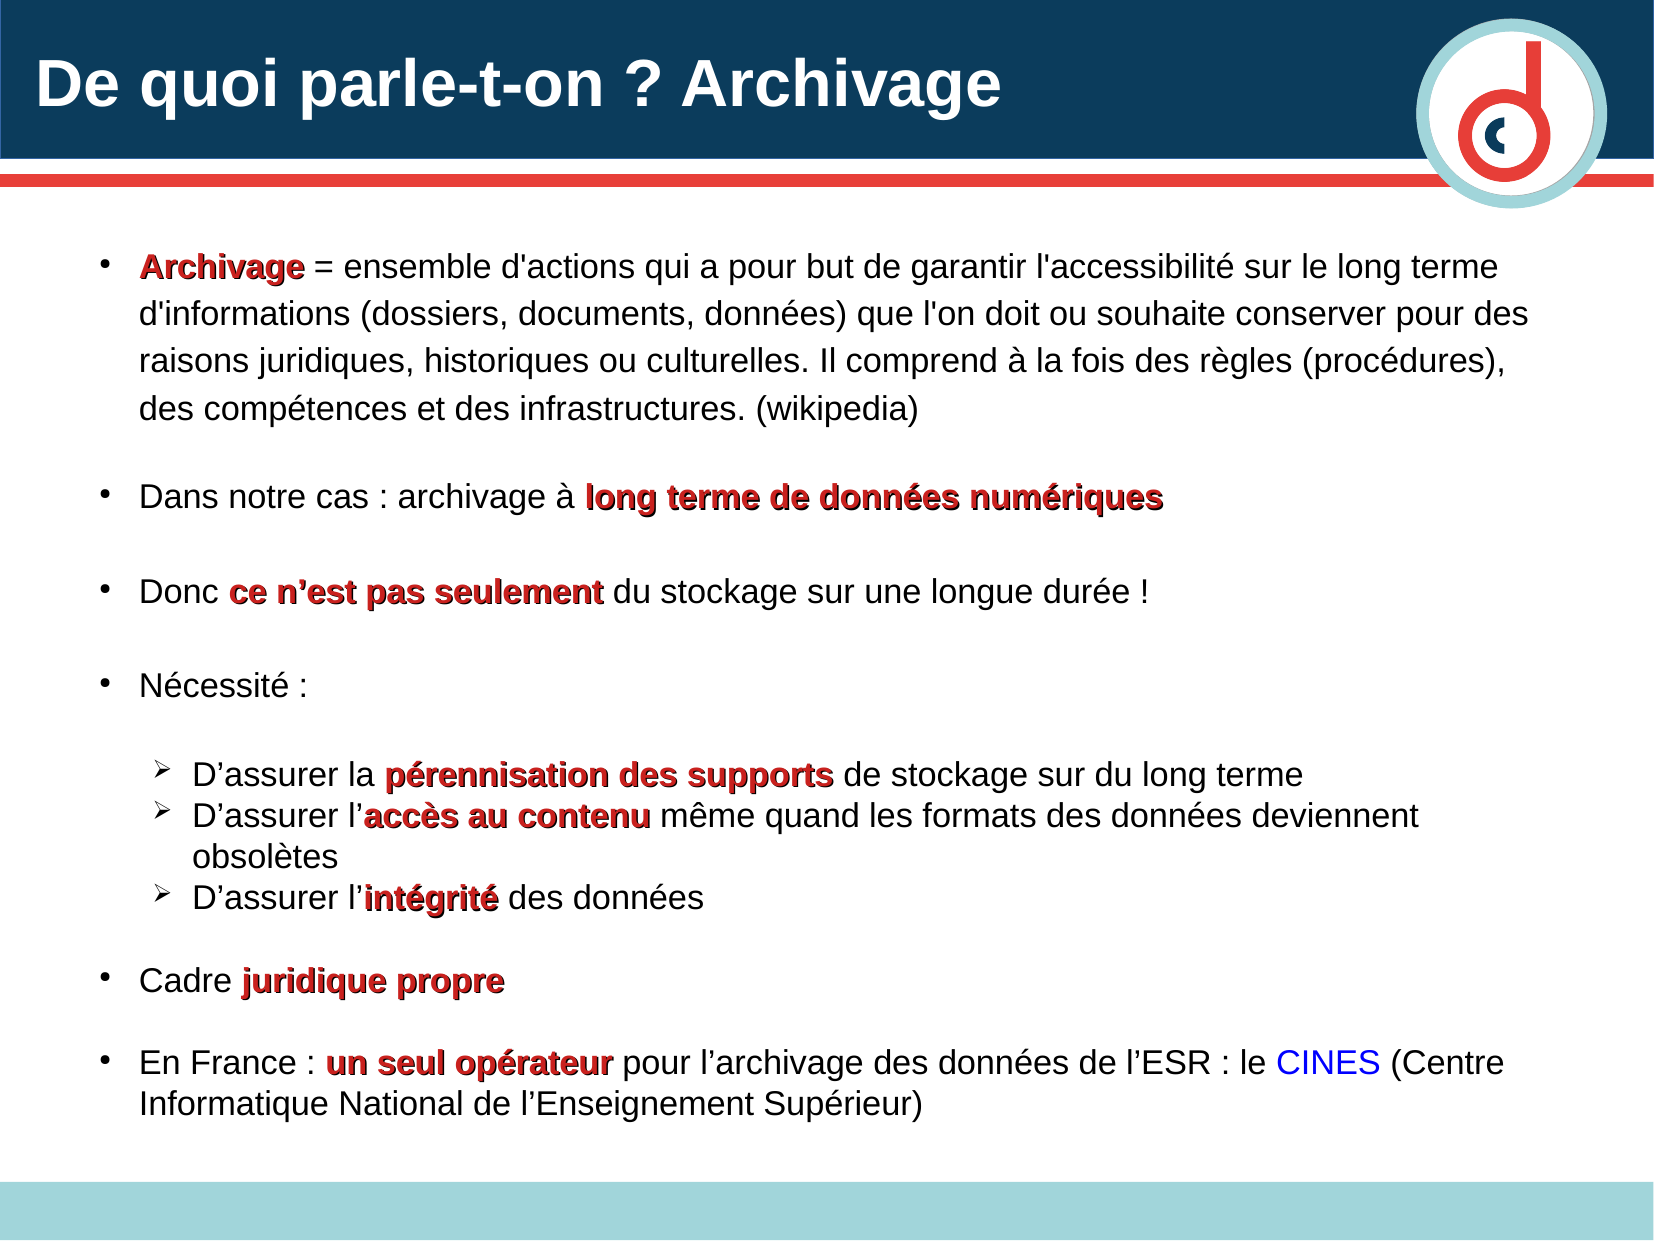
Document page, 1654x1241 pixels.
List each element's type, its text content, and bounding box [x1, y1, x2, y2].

text_box Archivage = ensemble d'actions qui a pour but de garantir l'accessibilité sur le long terme d'informations (dossiers, documents, données) que l'on doit ou souhaite conserver pour des raisons juridiques, historiques ou culturelles. Il comprend à la fois des règles (procédures), des compétences et des infrastructures. (wikipedia) Dans notre cas : archivage à long terme de données numériques Donc ce n’est pas seulement du stockage sur une longue durée ! Nécessité : D’assurer la pérennisation des supports de stockage sur du long terme D’assurer l’accès au contenu même quand les formats des données deviennent obsolètes D’assurer l’intégrité des données Cadre juridique propre En France : un seul opérateur pour l’archivage des données de l’ESR : le CINES (Centre Informatique National de l’Enseignement Supérieur) [71, 230, 1583, 1140]
title De quoi parle-t-on ? Archivage [35, 11, 1430, 159]
